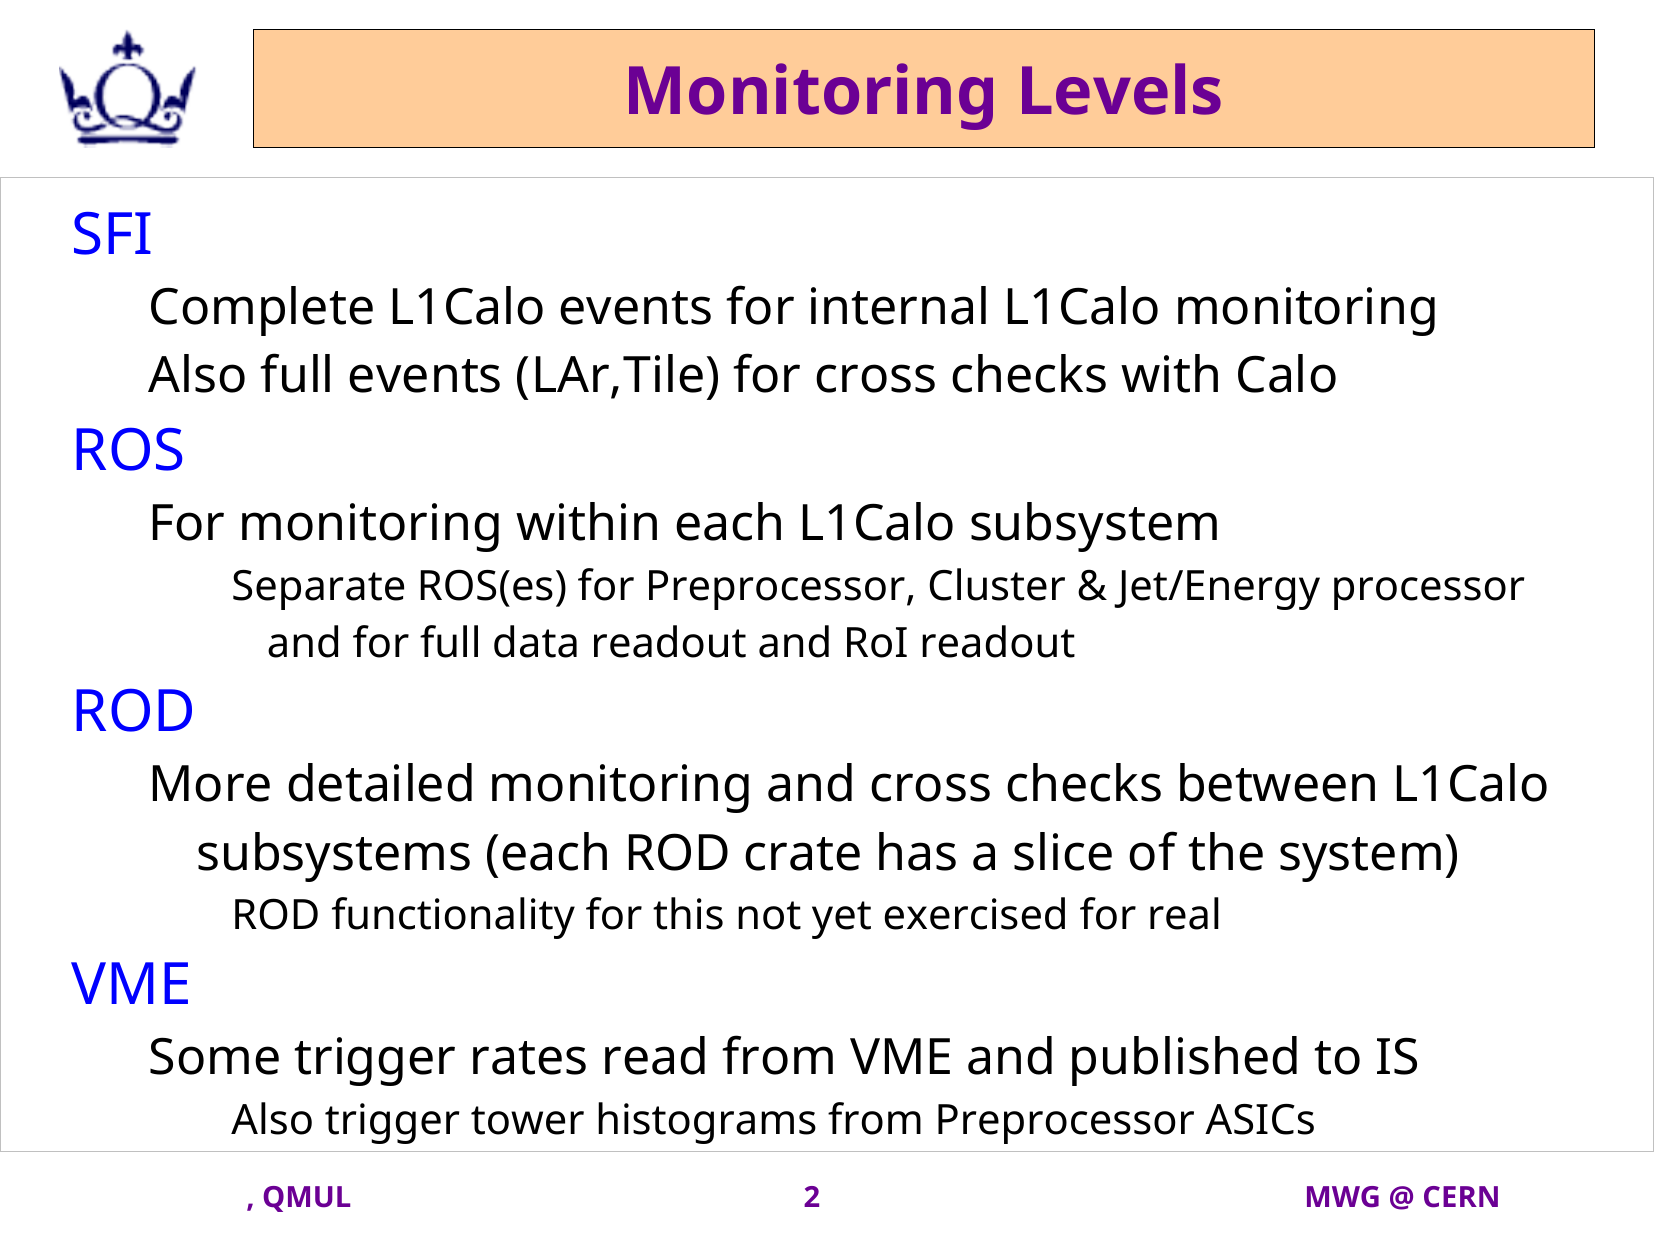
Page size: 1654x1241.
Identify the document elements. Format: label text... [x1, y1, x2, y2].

list SFI Complete L1Calo events for internal L1Calo monitoring Also full events (LAr,Tile) for cross checks with Calo ROS For monitoring within each L1Calo subsystem Separate ROS(es) for Preprocessor, Cluster & Jet/Energy processor and for full data readout and RoI readout ROD More detailed monitoring and cross checks between L1Calo subsystems (each ROD crate has a slice of the system) ROD functionality for this not yet exercised for real VME Some trigger rates read from VME and published to IS Also trigger tower histograms from Preprocessor ASICs [54, 191, 1598, 1171]
picture [59, 29, 200, 148]
title Monitoring Levels [253, 29, 1595, 148]
